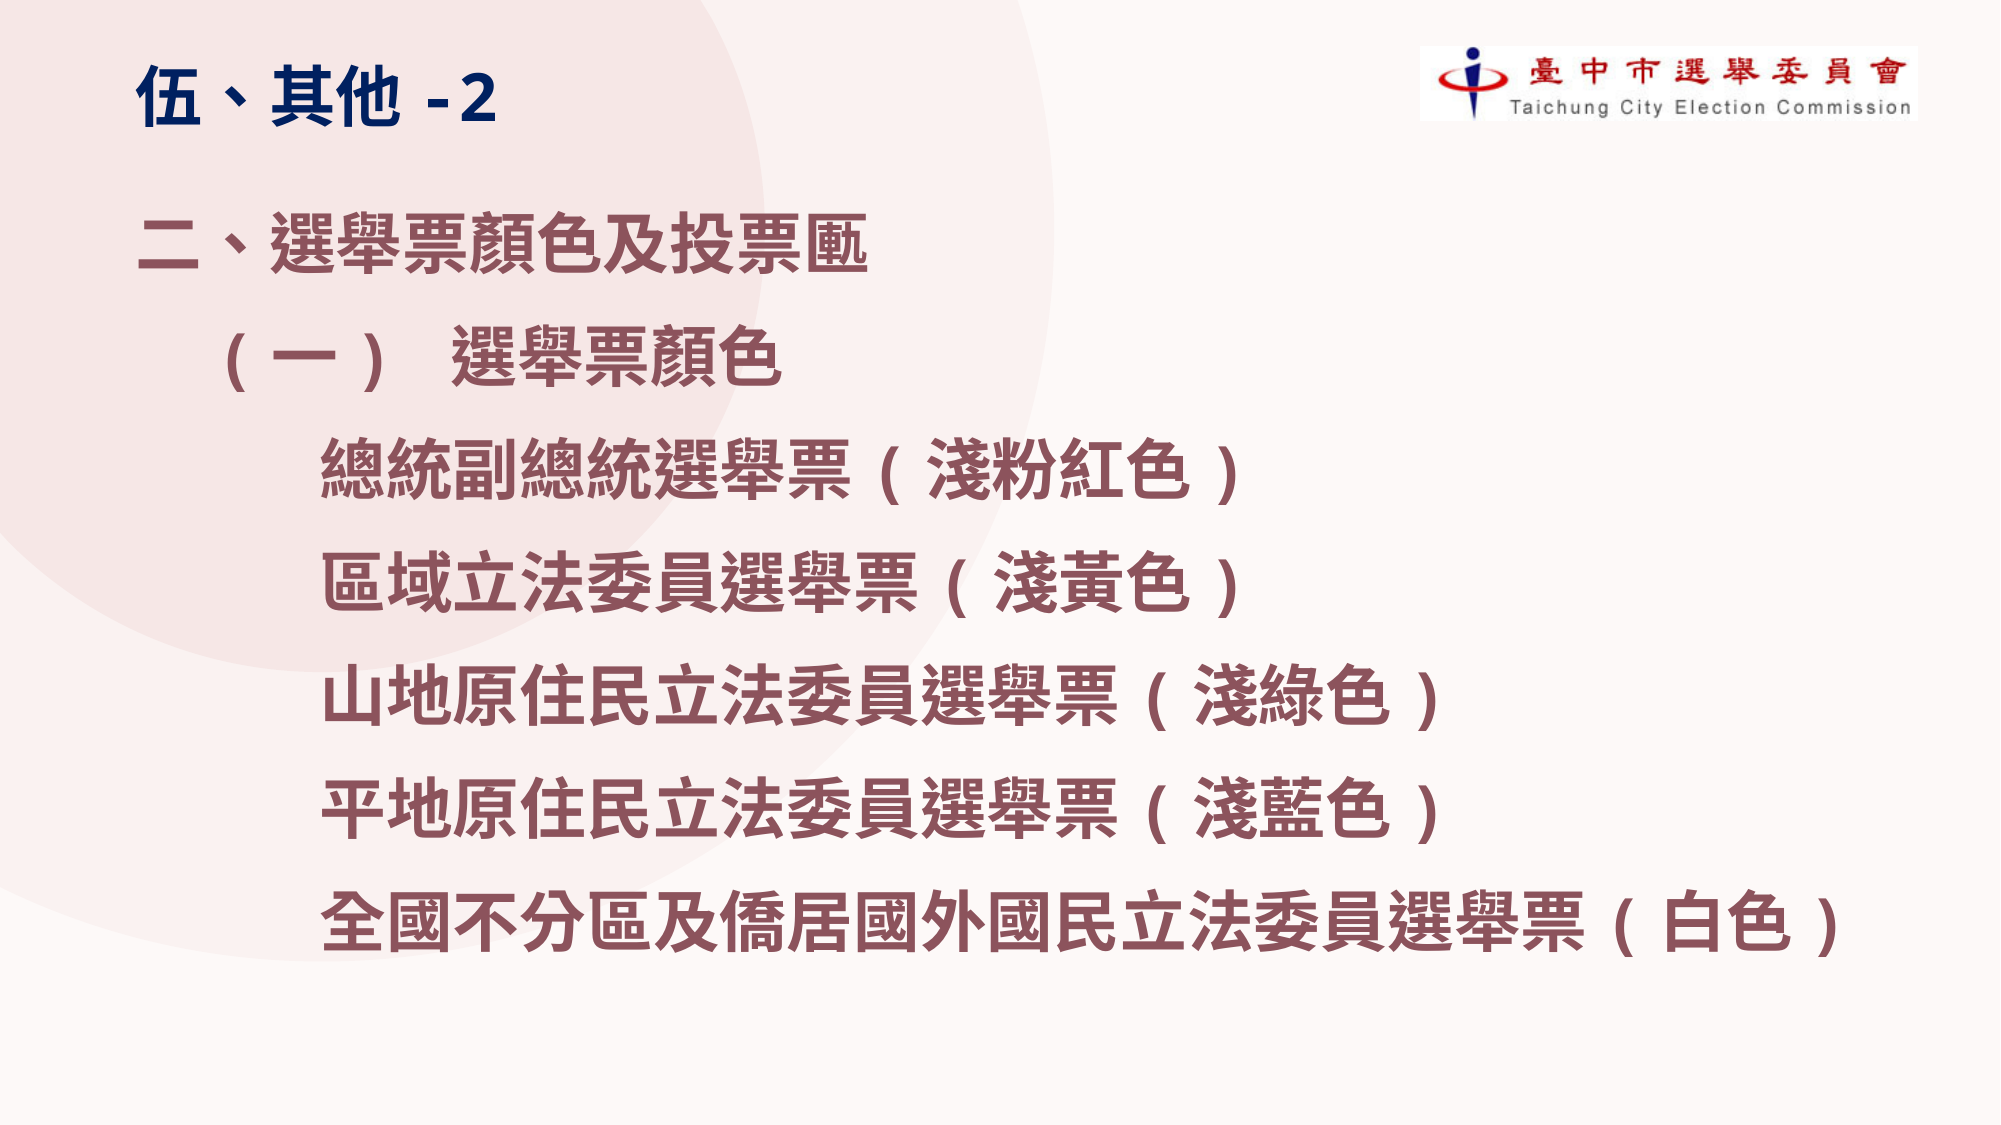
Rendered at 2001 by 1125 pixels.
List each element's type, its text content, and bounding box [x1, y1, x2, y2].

title 伍、其他-2 [120, 35, 1918, 166]
list 二、選舉票顏色及投票匭 (一) 選舉票顏色 總統副總統選舉票(淺粉紅色) 區域立法委員選舉票(淺黃色) 山地原住民立法委員選舉票(淺綠色) 平地原住民立法委員選舉票(淺藍色) 全國不分區及僑居國外國民立法委員選舉票(白色) [120, 185, 1918, 1023]
